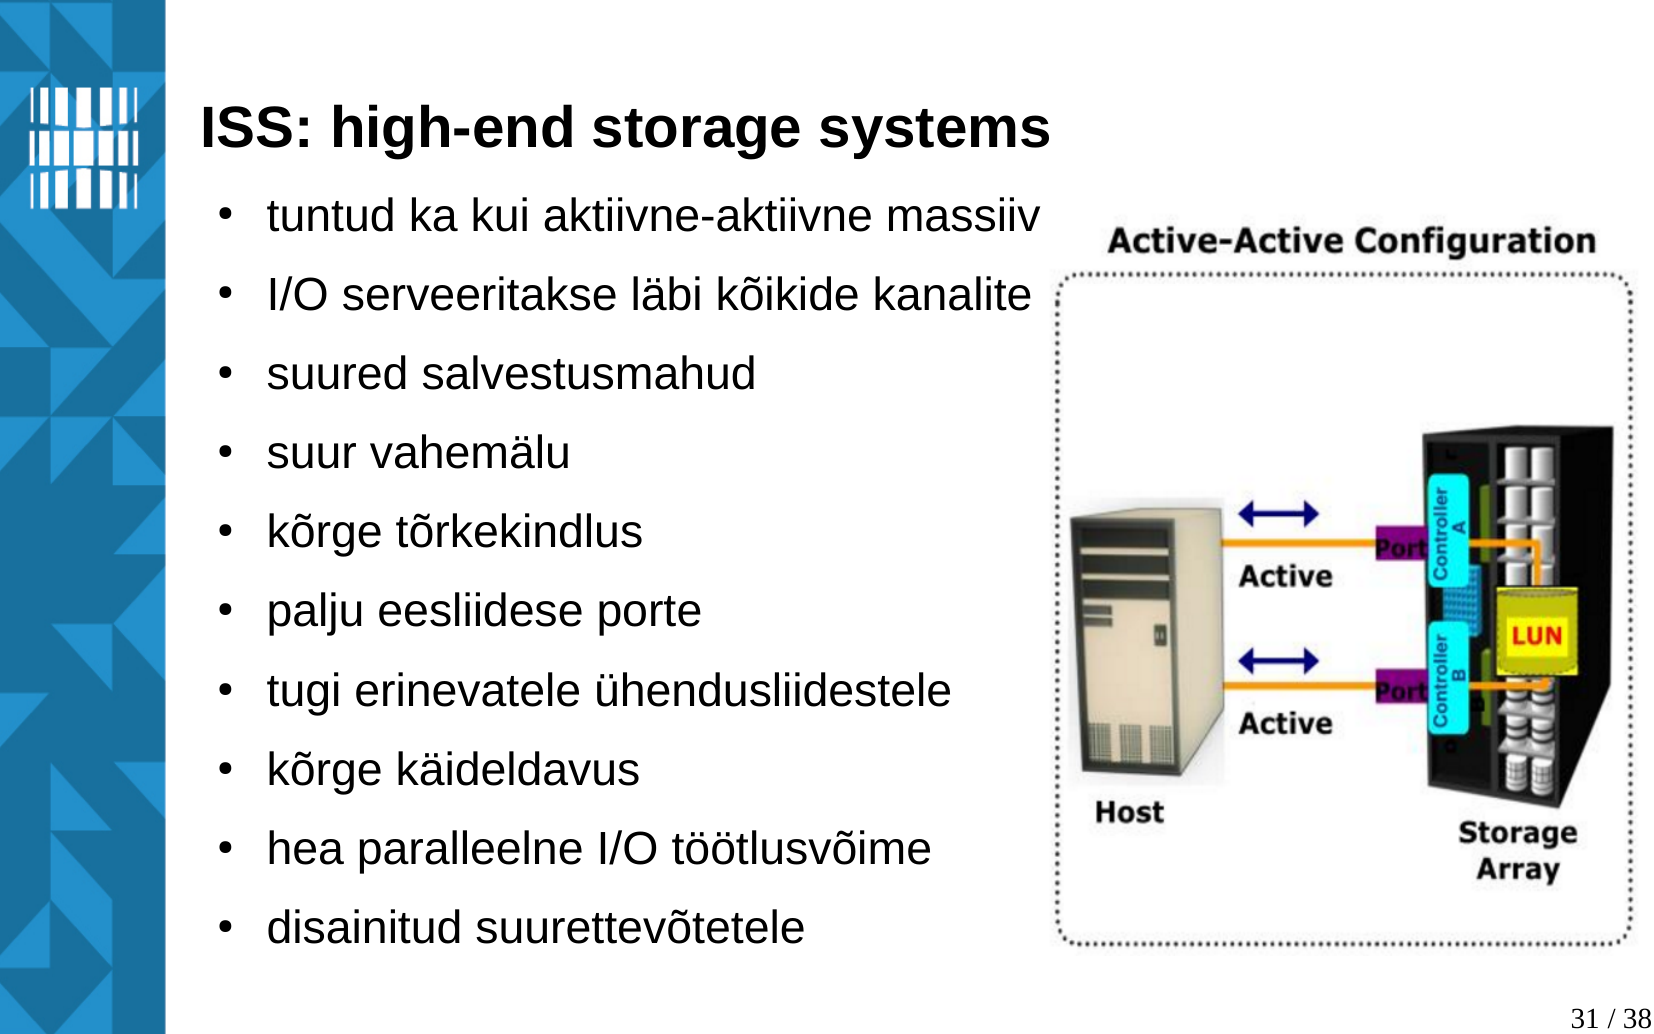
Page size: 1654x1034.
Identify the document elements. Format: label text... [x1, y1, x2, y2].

list tuntud ka kui aktiivne-aktiivne massiiv I/O serveeritakse läbi kõikide kanalite suured salvestusmahud suur vahemälu kõrge tõrkekindlus palju eesliidese porte tugi erinevatele ühendusliidestele kõrge käideldavus hea paralleelne I/O töötlusvõime disainitud suurettevõtetele [200, 188, 1053, 1004]
title ISS: high-end storage systems [200, 41, 1577, 207]
picture [1041, 207, 1642, 956]
